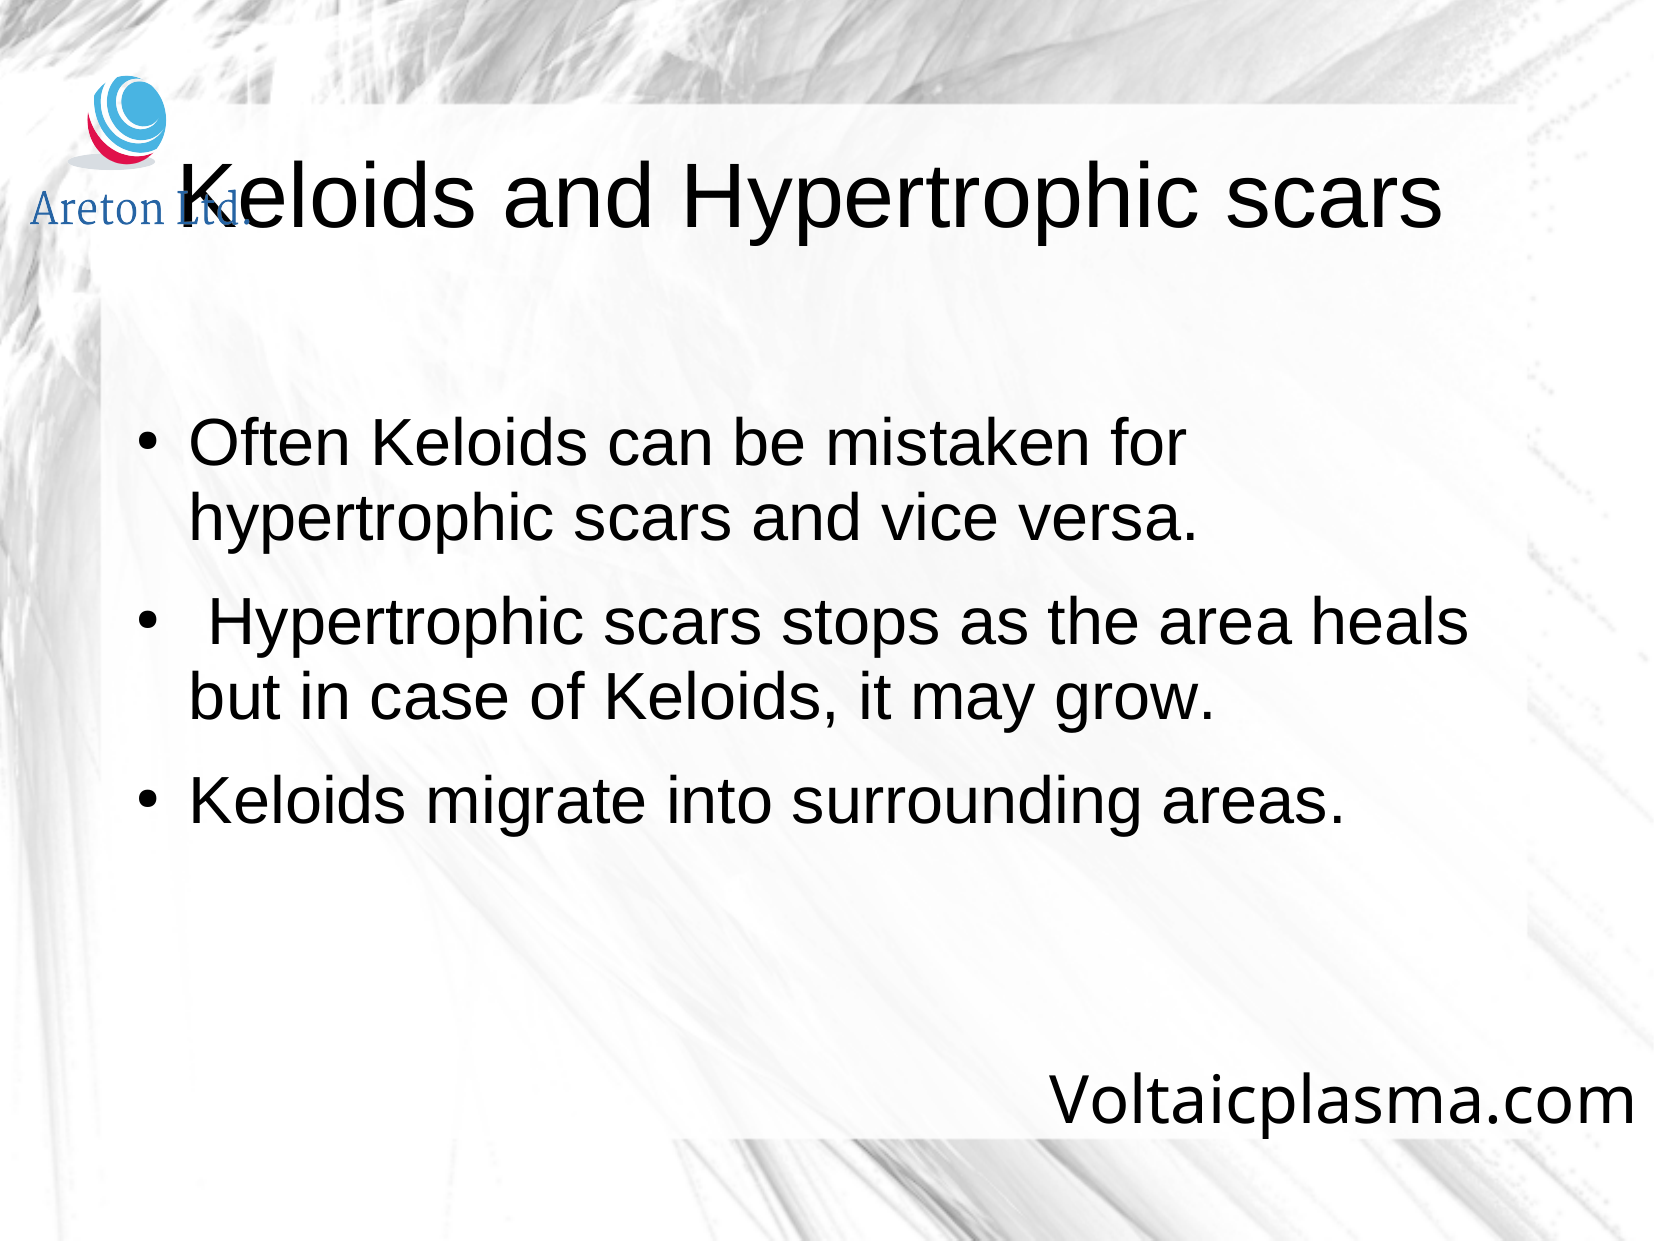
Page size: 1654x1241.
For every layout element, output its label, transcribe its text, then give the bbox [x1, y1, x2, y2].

title Keloids and Hypertrophic scars [316, 112, 1506, 281]
list Often Keloids can be mistaken for hypertrophic scars and vice versa. Hypertrophic scars stops as the area heals but in case of Keloids, it may grow. Keloids migrate into surrounding areas. [118, 405, 1571, 1031]
text_box Voltaicplasma.com [617, 784, 1654, 1241]
picture [0, 0, 1654, 1241]
